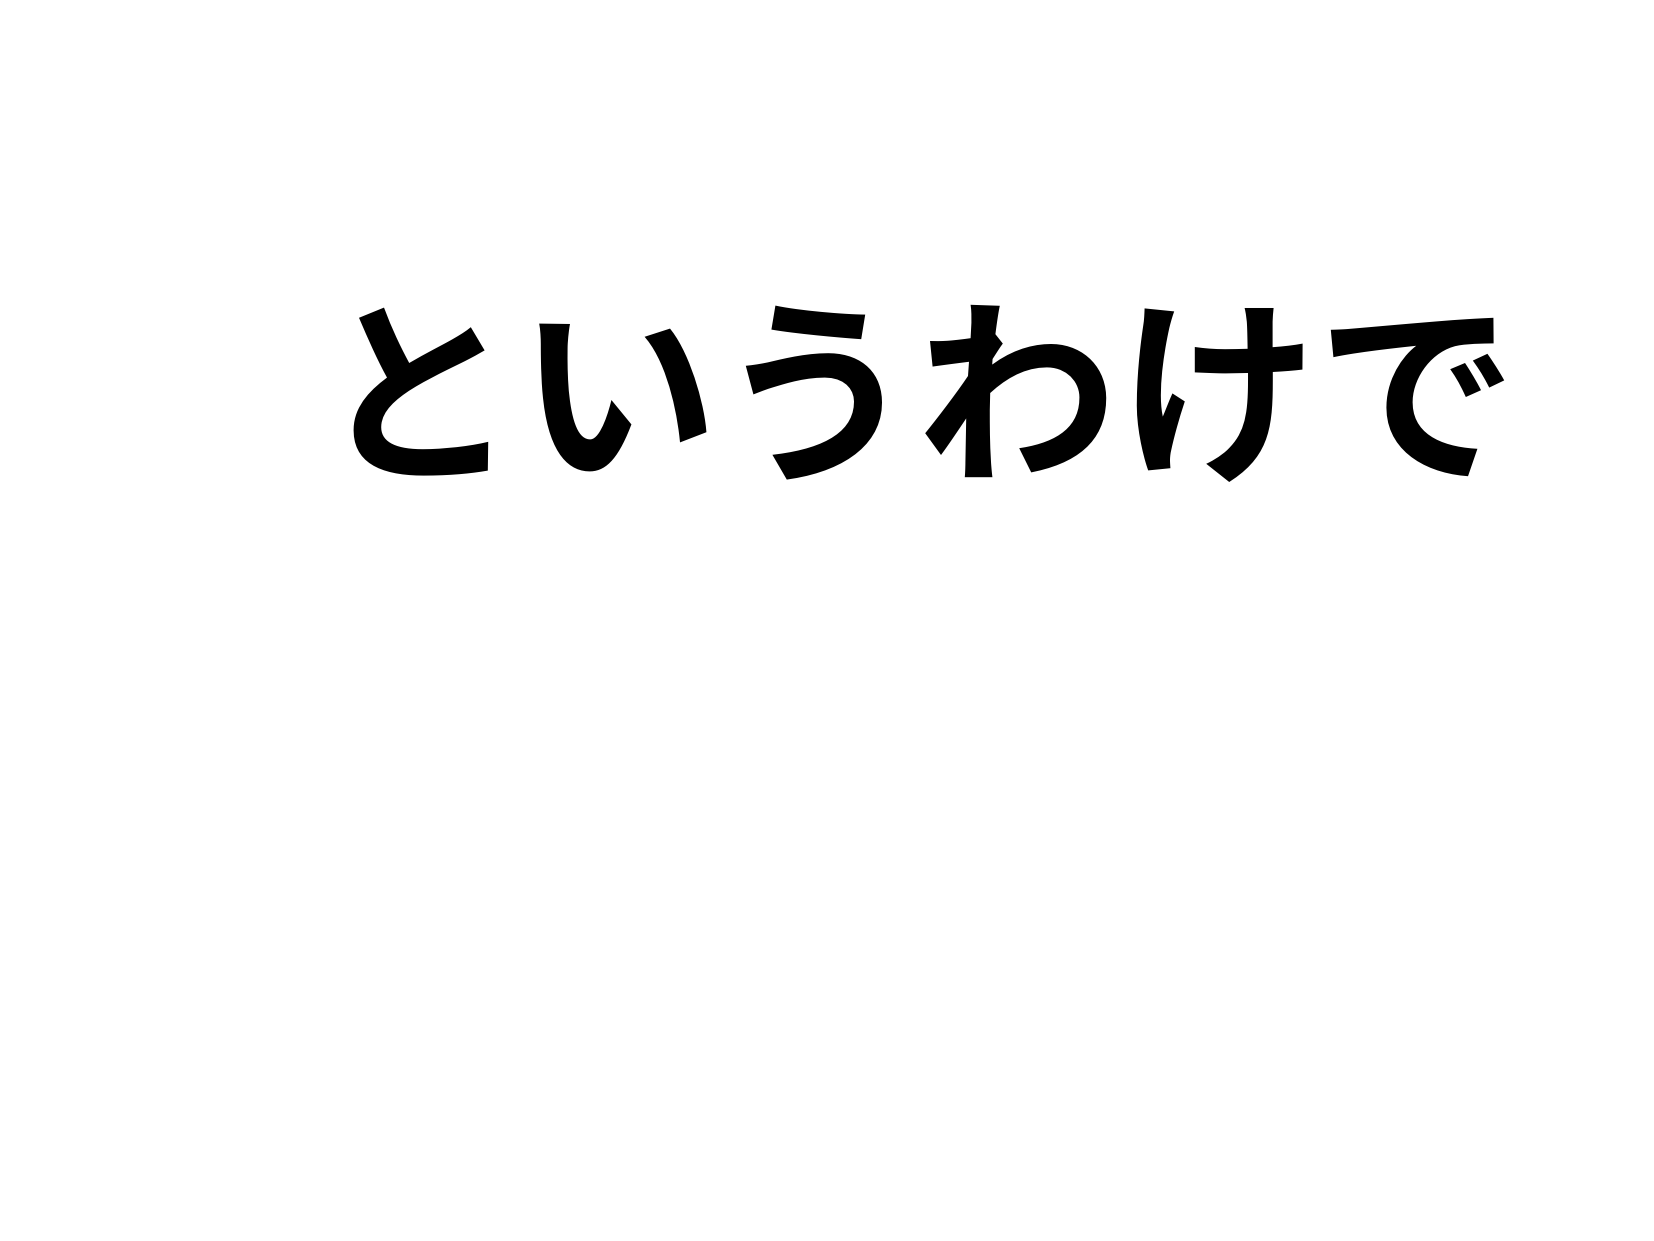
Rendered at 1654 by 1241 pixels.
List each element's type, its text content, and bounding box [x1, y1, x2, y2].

text_box というわけで [303, 227, 1388, 443]
